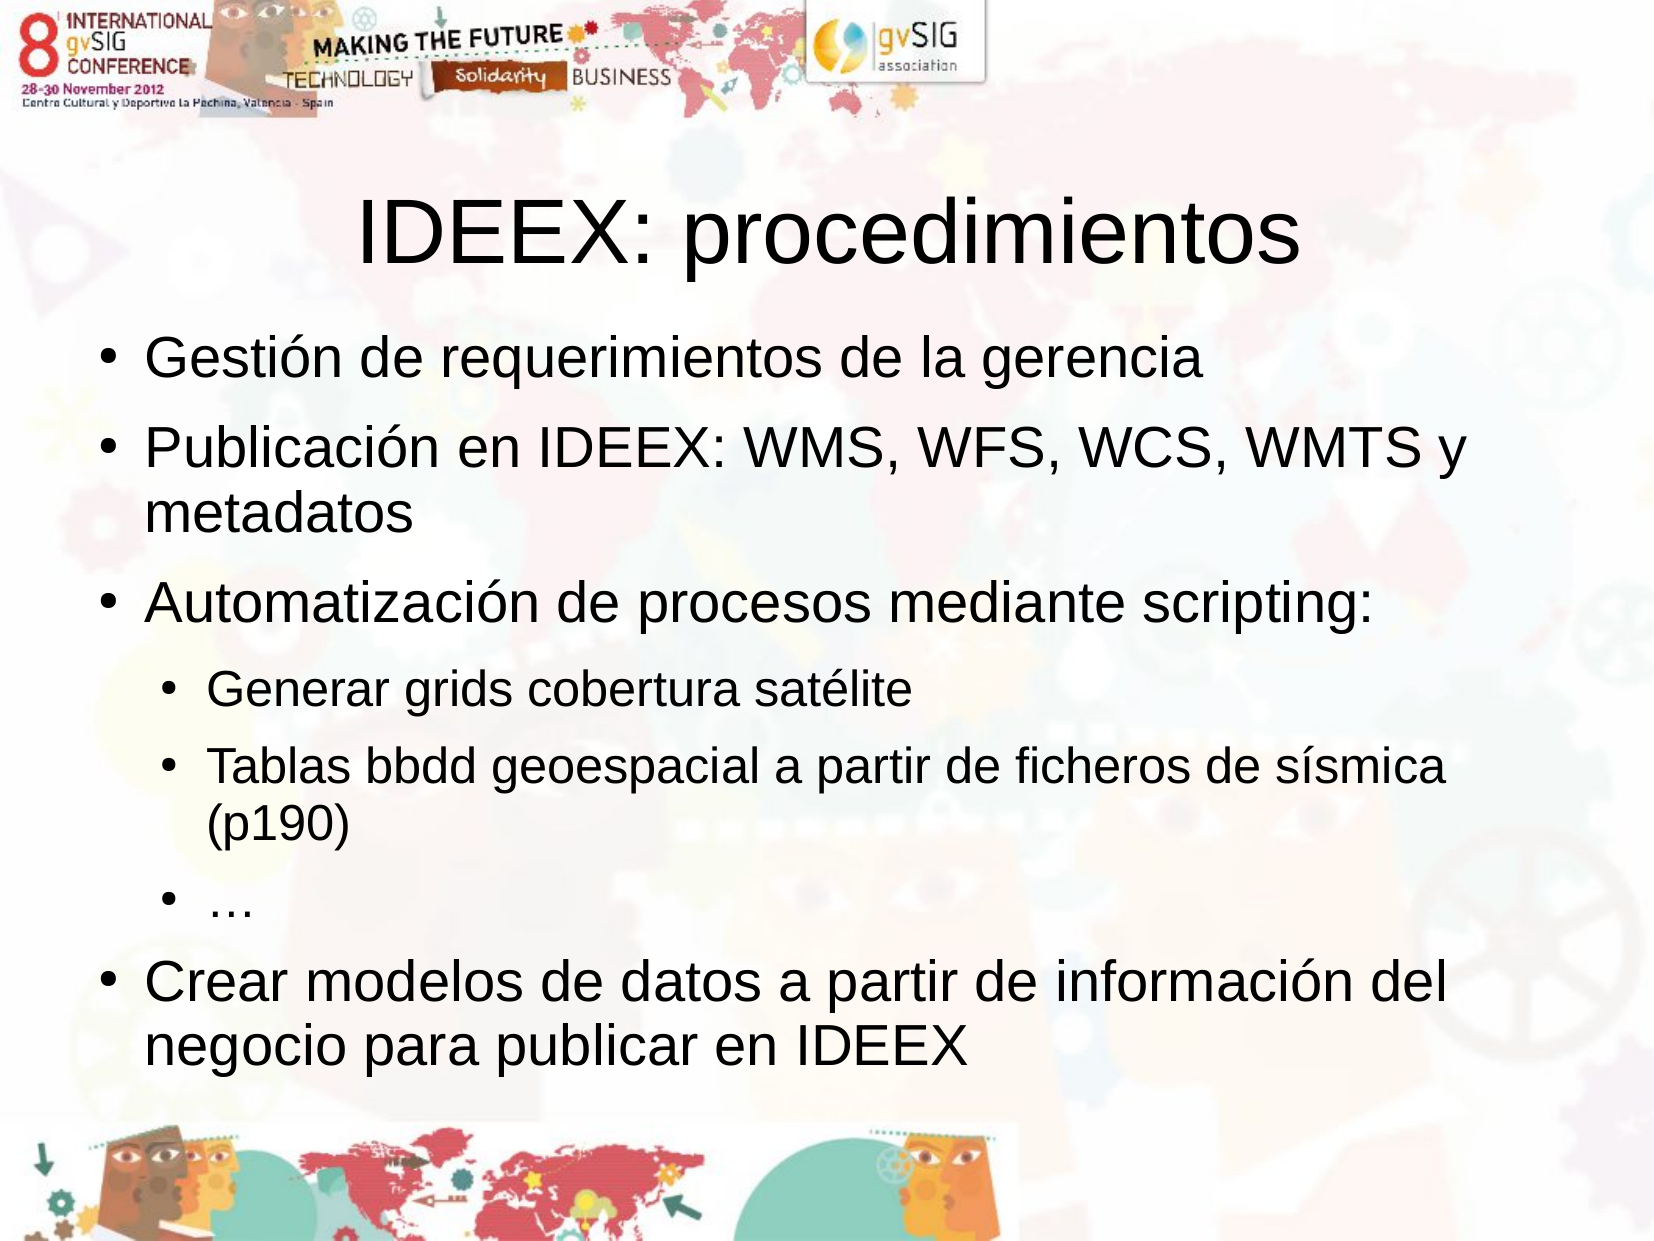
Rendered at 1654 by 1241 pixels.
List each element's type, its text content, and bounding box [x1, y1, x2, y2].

list Gestión de requerimientos de la gerencia Publicación en IDEEX: WMS, WFS, WCS, WMTS y metadatos Automatización de procesos mediante scripting: Generar grids cobertura satélite Tablas bbdd geoespacial a partir de ficheros de sísmica (p190) … Crear modelos de datos a partir de información del negocio para publicar en IDEEX [82, 324, 1565, 1080]
title IDEEX: procedimientos [88, 177, 1571, 287]
picture [0, 0, 1654, 1241]
